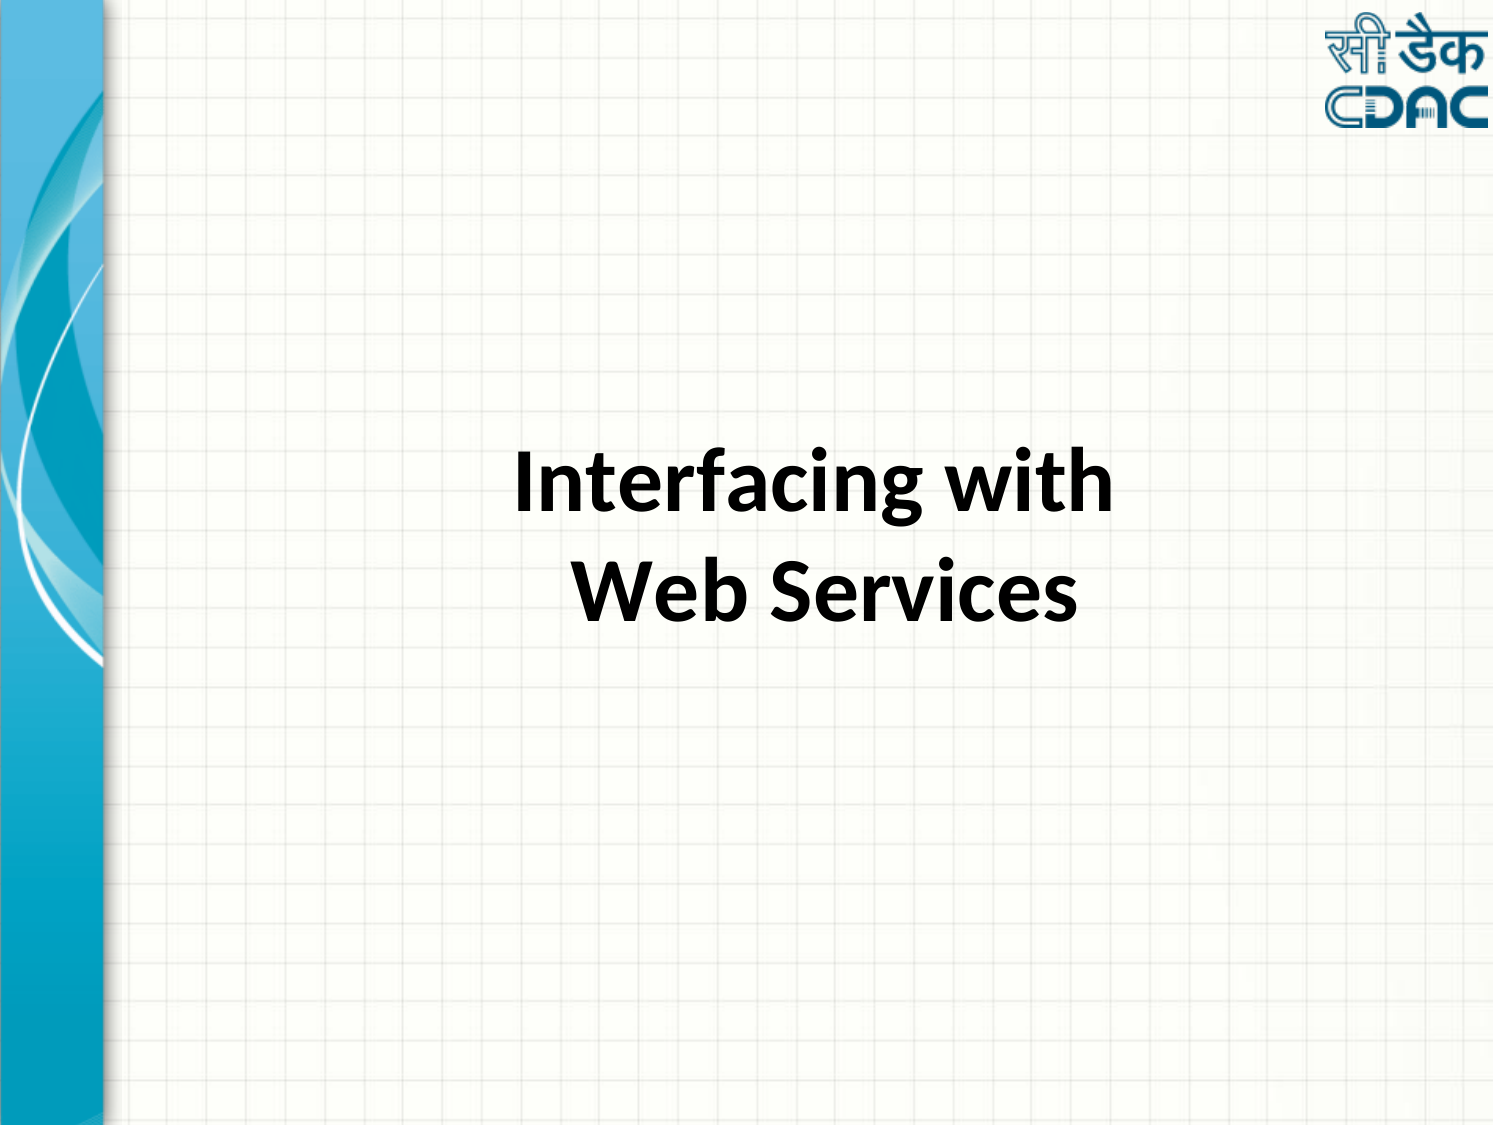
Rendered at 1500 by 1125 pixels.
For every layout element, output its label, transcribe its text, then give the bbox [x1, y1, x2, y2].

text_box Interfacing with Web Services [324, 412, 1326, 648]
picture [0, 0, 1493, 1125]
